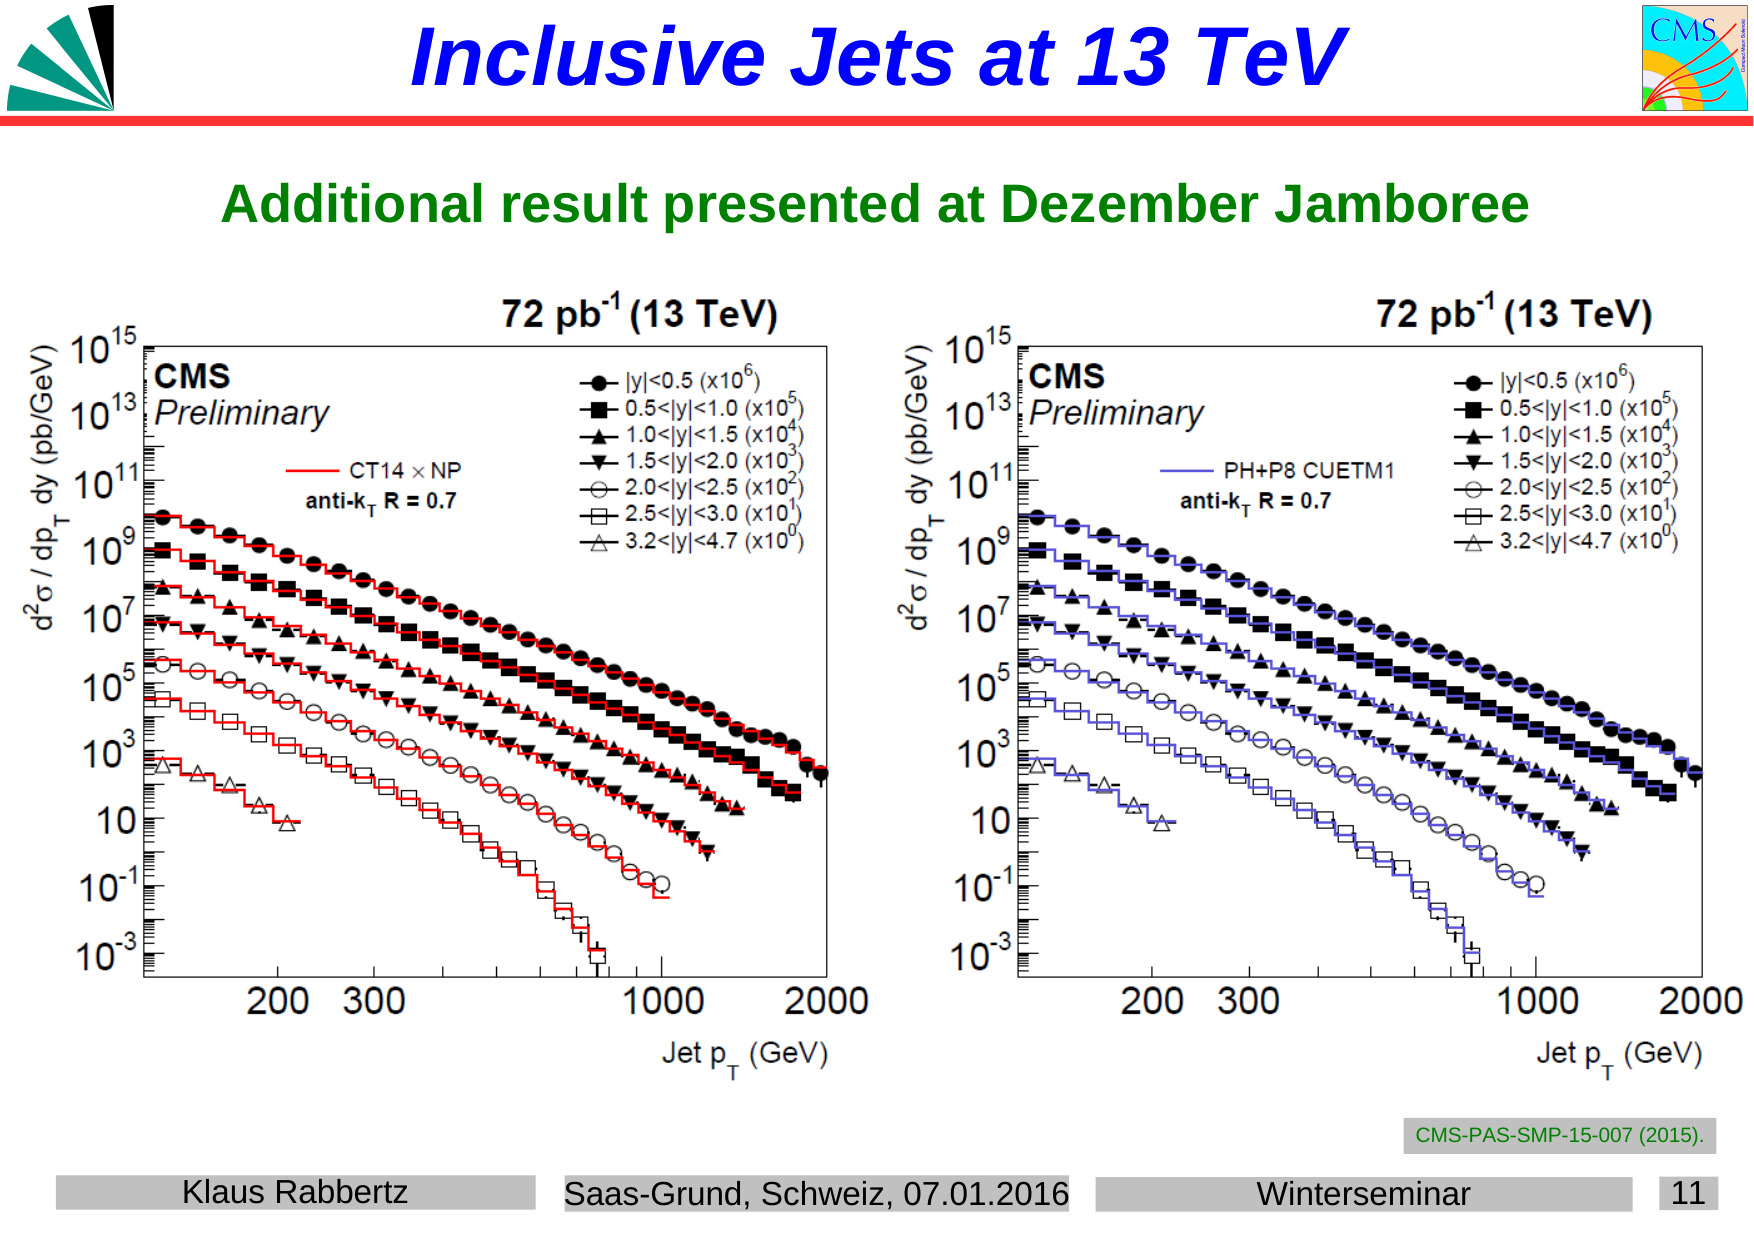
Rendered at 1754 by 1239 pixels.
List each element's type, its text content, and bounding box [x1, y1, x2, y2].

text_box CMS-PAS-SMP-15-007 (2015). [1403, 1117, 1715, 1154]
text_box Additional result presented at Dezember Jamboree [208, 167, 1545, 241]
picture [7, 5, 114, 112]
picture [12, 277, 1748, 1093]
picture [1642, 5, 1748, 111]
title Inclusive Jets at 13 TeV [129, 0, 1627, 114]
